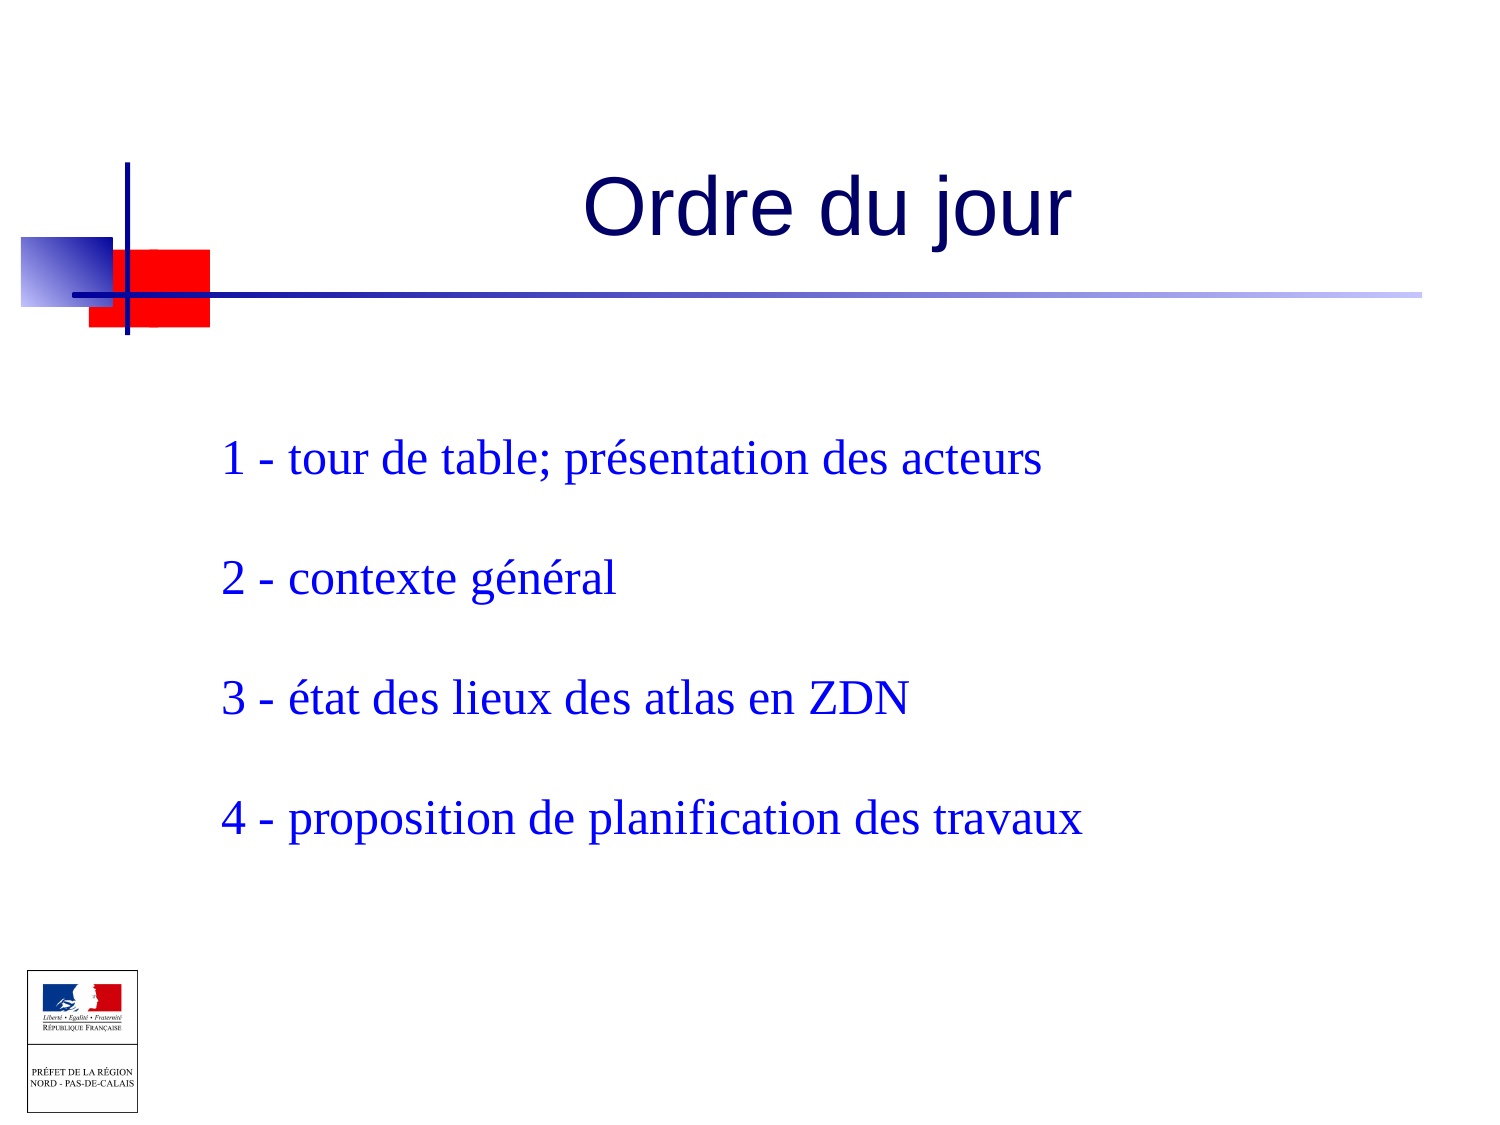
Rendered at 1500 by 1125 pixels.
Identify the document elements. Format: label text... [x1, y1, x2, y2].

picture [27, 970, 138, 1113]
text_box 1 - tour de table; présentation des acteurs 2 - contexte général 3 - état des lieux des atlas en ZDN 4 - proposition de planification des travaux [206, 357, 1500, 1093]
title Ordre du jour [188, 100, 1468, 304]
